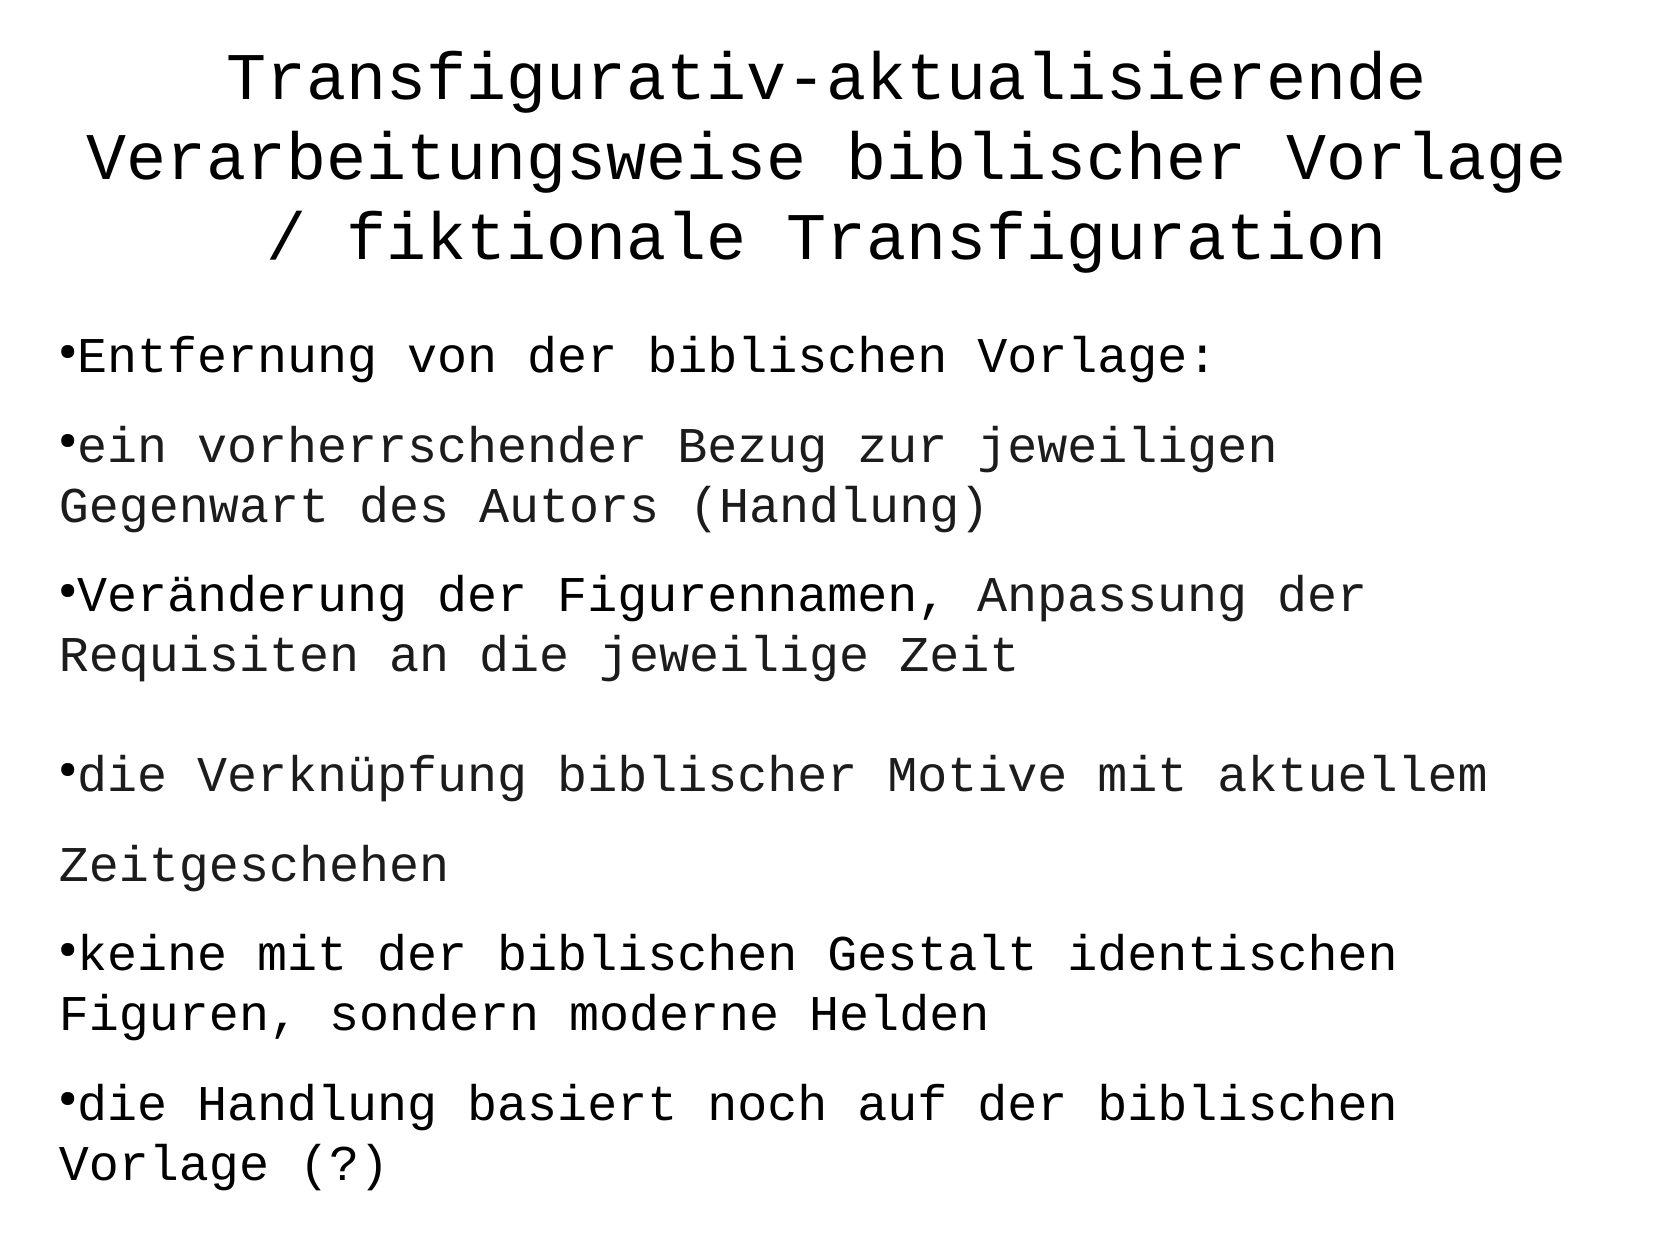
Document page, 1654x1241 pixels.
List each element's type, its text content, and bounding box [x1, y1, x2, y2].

list Entfernung von der biblischen Vorlage: ein vorherrschender Bezug zur jeweiligen Gegenwart des Autors (Handlung) Veränderung der Figurennamen, Anpassung der Requisiten an die jeweilige Zeit die Verknüpfung biblischer Motive mit aktuellem Zeitgeschehen keine mit der biblischen Gestalt identischen Figuren, sondern moderne Helden die Handlung basiert noch auf der biblischen Vorlage (?) [59, 322, 1548, 1152]
title Transfigurativ-aktualisierende Verarbeitungsweise biblischer Vorlage / fiktionale Transfiguration [82, 39, 1571, 267]
